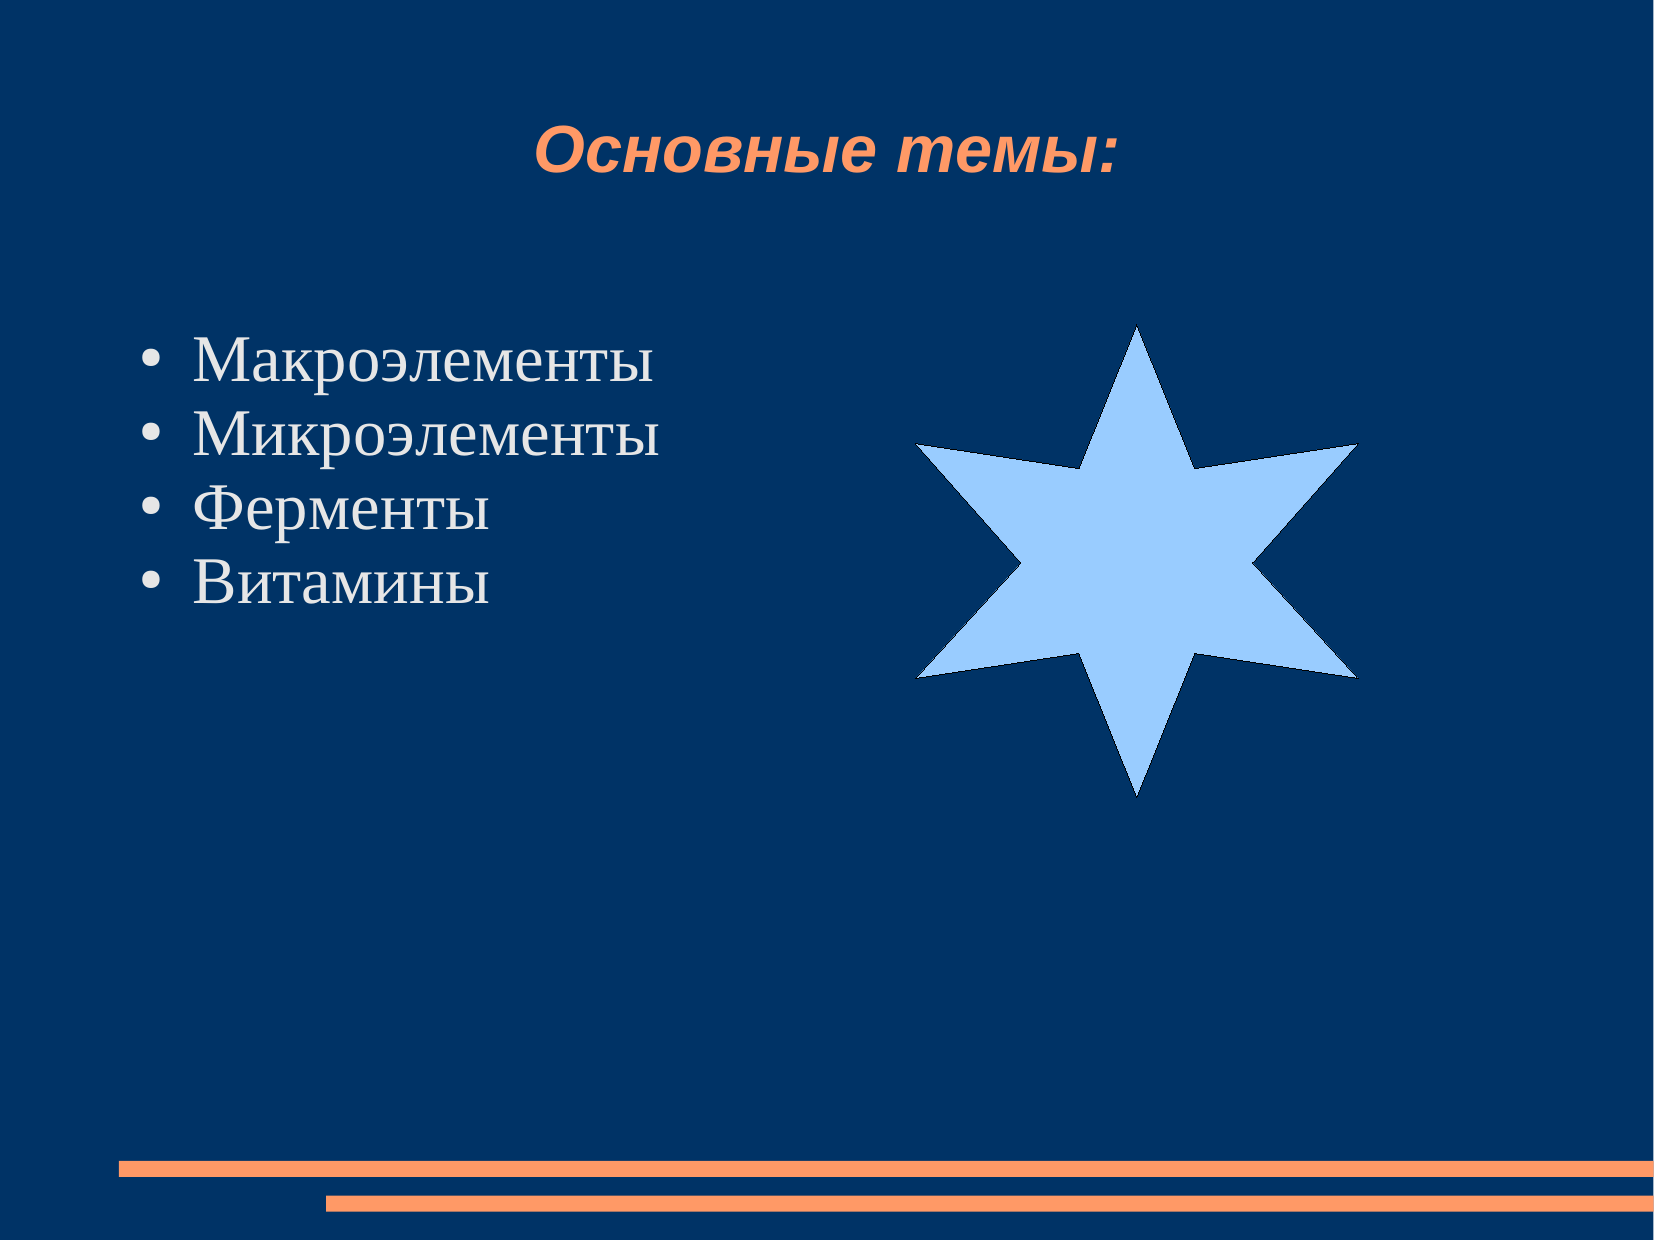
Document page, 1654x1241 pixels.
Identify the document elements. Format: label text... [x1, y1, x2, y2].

list Макроэлементы Микроэлементы Ферменты Витамины [121, 322, 1561, 1132]
title Основные темы: [121, 46, 1534, 254]
text_box [915, 324, 1359, 798]
